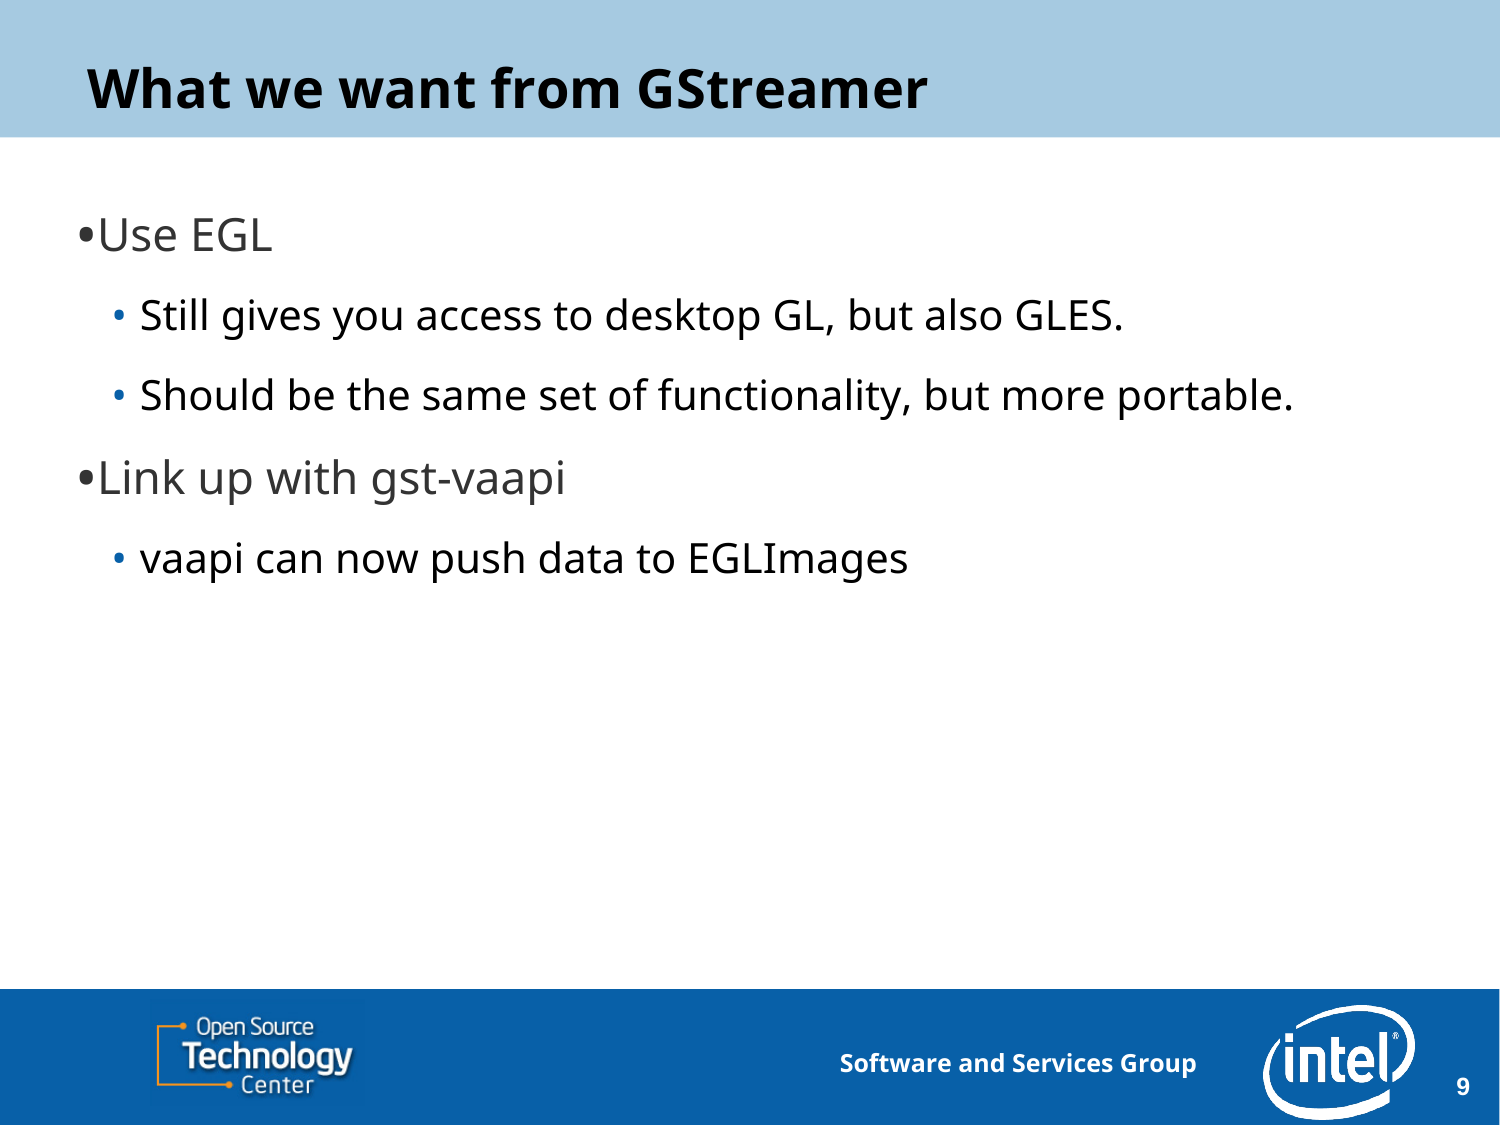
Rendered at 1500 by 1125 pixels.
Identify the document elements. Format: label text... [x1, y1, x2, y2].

picture [150, 999, 365, 1106]
picture [1263, 1005, 1415, 1120]
list Use EGL Still gives you access to desktop GL, but also GLES. Should be the same set of functionality, but more portable. Link up with gst-vaapi vaapi can now push data to EGLImages [74, 202, 1425, 945]
title What we want from GStreamer [87, 37, 1446, 138]
